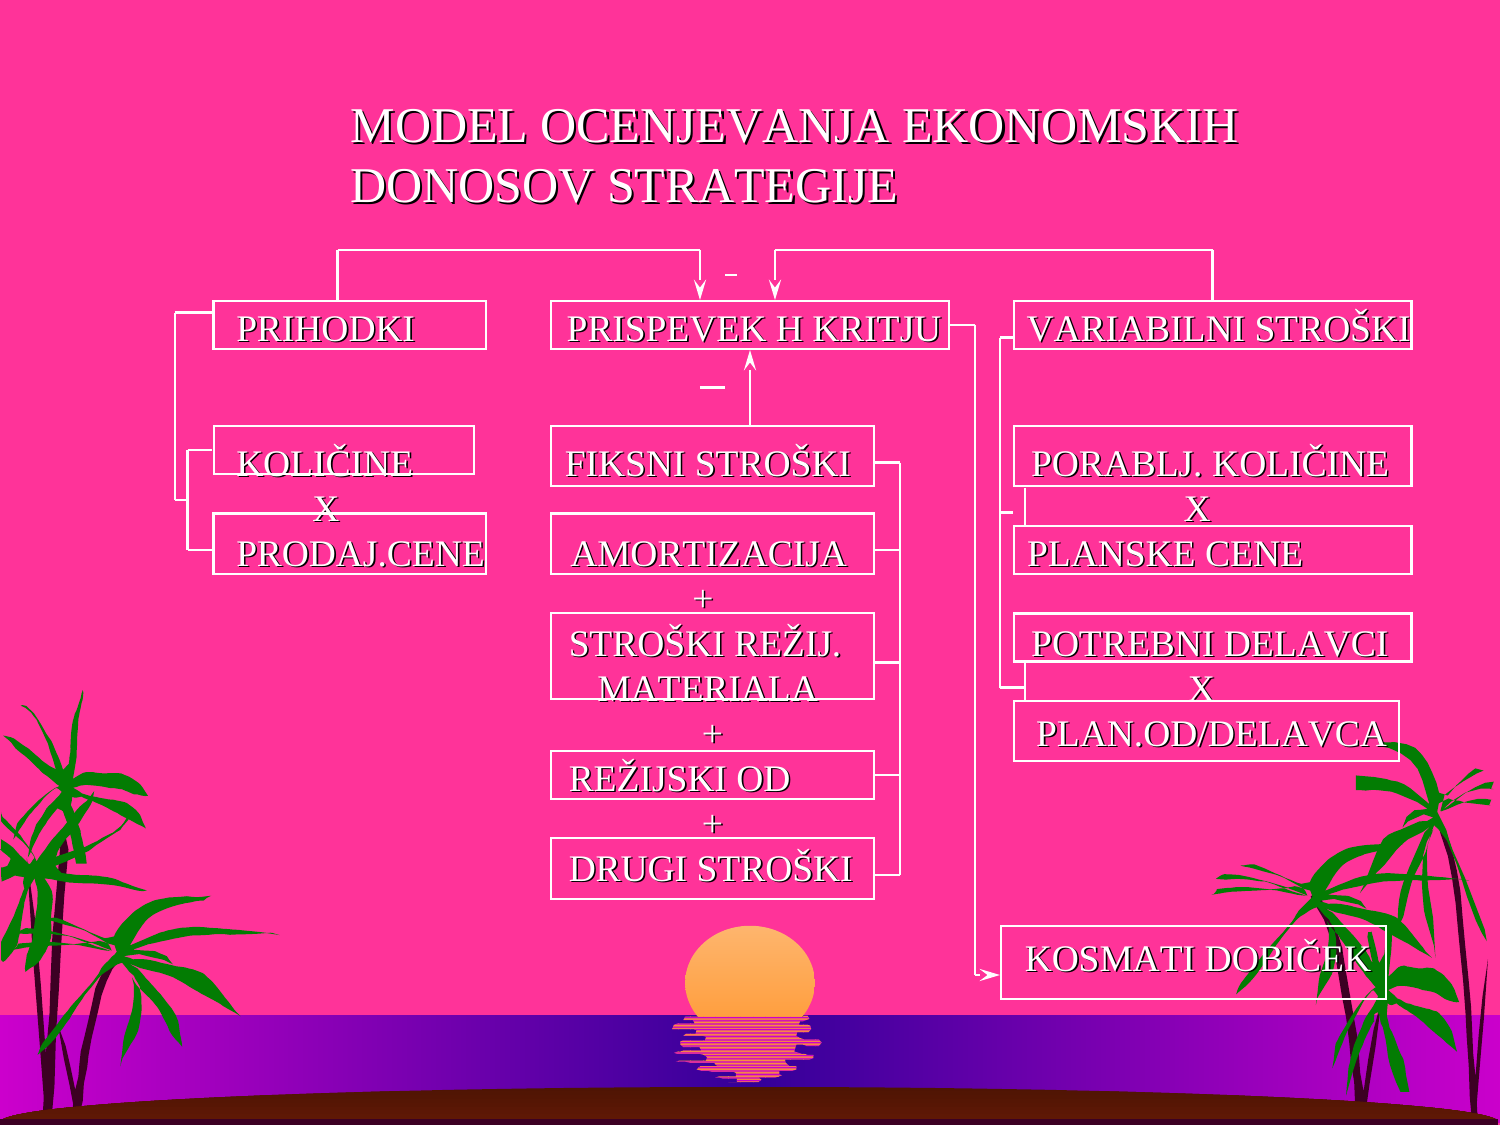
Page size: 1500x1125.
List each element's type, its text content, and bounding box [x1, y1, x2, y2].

text_box PRIHODKI PRISPEVEK H KRITJU VARIABILNI STROŠKI KOLIČINE FIKSNI STROŠKI PORABLJ. KOLIČINE X X PRODAJ.CENE AMORTIZACIJA PLANSKE CENE + STROŠKI REŽIJ. POTREBNI DELAVCI MATERIALA X + PLAN.OD/DELAVCA REŽIJSKI OD + DRUGI STROŠKI KOSMATI DOBIČEK [1002, 927, 1385, 987]
text_box PRIHODKI PRISPEVEK H KRITJU VARIABILNI STROŠKI KOLIČINE FIKSNI STROŠKI PORABLJ. KOLIČINE X X PRODAJ.CENE AMORTIZACIJA PLANSKE CENE + STROŠKI REŽIJ. POTREBNI DELAVCI MATERIALA X + PLAN.OD/DELAVCA REŽIJSKI OD + DRUGI STROŠKI KOSMATI DOBIČEK [1015, 615, 1410, 660]
text_box MODEL OCENJEVANJA EKONOMSKIH DONOSOV STRATEGIJE [335, 84, 1254, 221]
text_box PRIHODKI PRISPEVEK H KRITJU VARIABILNI STROŠKI KOLIČINE FIKSNI STROŠKI PORABLJ. KOLIČINE X X PRODAJ.CENE AMORTIZACIJA PLANSKE CENE + STROŠKI REŽIJ. POTREBNI DELAVCI MATERIALA X + PLAN.OD/DELAVCA REŽIJSKI OD + DRUGI STROŠKI KOSMATI DOBIČEK [1015, 302, 1410, 348]
text_box PRIHODKI PRISPEVEK H KRITJU VARIABILNI STROŠKI KOLIČINE FIKSNI STROŠKI PORABLJ. KOLIČINE X X PRODAJ.CENE AMORTIZACIJA PLANSKE CENE + STROŠKI REŽIJ. POTREBNI DELAVCI MATERIALA X + PLAN.OD/DELAVCA REŽIJSKI OD + DRUGI STROŠKI KOSMATI DOBIČEK [552, 302, 948, 348]
text_box PRIHODKI PRISPEVEK H KRITJU VARIABILNI STROŠKI KOLIČINE FIKSNI STROŠKI PORABLJ. KOLIČINE X X PRODAJ.CENE AMORTIZACIJA PLANSKE CENE + STROŠKI REŽIJ. POTREBNI DELAVCI MATERIALA X + PLAN.OD/DELAVCA REŽIJSKI OD + DRUGI STROŠKI KOSMATI DOBIČEK [221, 296, 1427, 987]
text_box PRIHODKI PRISPEVEK H KRITJU VARIABILNI STROŠKI KOLIČINE FIKSNI STROŠKI PORABLJ. KOLIČINE X X PRODAJ.CENE AMORTIZACIJA PLANSKE CENE + STROŠKI REŽIJ. POTREBNI DELAVCI MATERIALA X + PLAN.OD/DELAVCA REŽIJSKI OD + DRUGI STROŠKI KOSMATI DOBIČEK [221, 515, 485, 573]
picture [672, 1015, 822, 1083]
text_box PRIHODKI PRISPEVEK H KRITJU VARIABILNI STROŠKI KOLIČINE FIKSNI STROŠKI PORABLJ. KOLIČINE X X PRODAJ.CENE AMORTIZACIJA PLANSKE CENE + STROŠKI REŽIJ. POTREBNI DELAVCI MATERIALA X + PLAN.OD/DELAVCA REŽIJSKI OD + DRUGI STROŠKI KOSMATI DOBIČEK [221, 427, 473, 473]
text_box PRIHODKI PRISPEVEK H KRITJU VARIABILNI STROŠKI KOLIČINE FIKSNI STROŠKI PORABLJ. KOLIČINE X X PRODAJ.CENE AMORTIZACIJA PLANSKE CENE + STROŠKI REŽIJ. POTREBNI DELAVCI MATERIALA X + PLAN.OD/DELAVCA REŽIJSKI OD + DRUGI STROŠKI KOSMATI DOBIČEK [221, 302, 485, 348]
text_box PRIHODKI PRISPEVEK H KRITJU VARIABILNI STROŠKI KOLIČINE FIKSNI STROŠKI PORABLJ. KOLIČINE X X PRODAJ.CENE AMORTIZACIJA PLANSKE CENE + STROŠKI REŽIJ. POTREBNI DELAVCI MATERIALA X + PLAN.OD/DELAVCA REŽIJSKI OD + DRUGI STROŠKI KOSMATI DOBIČEK [1015, 702, 1398, 760]
